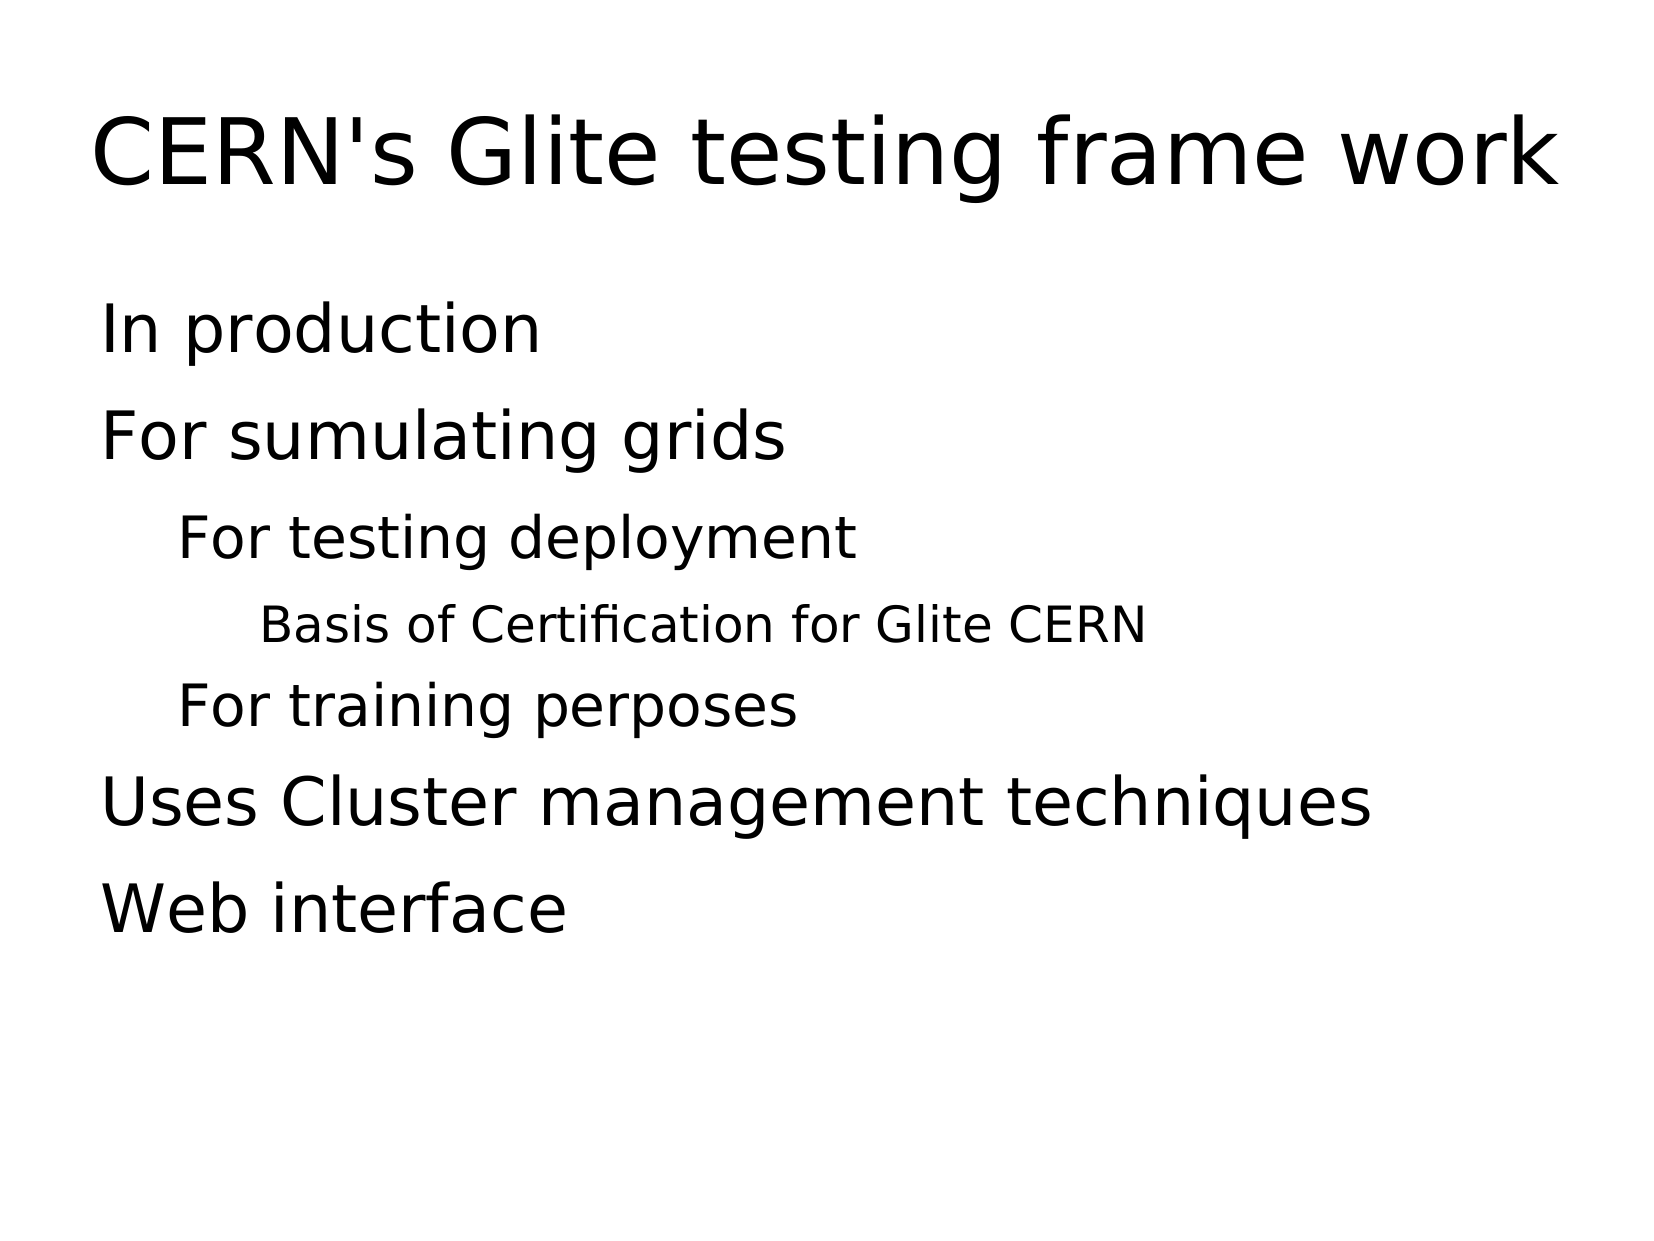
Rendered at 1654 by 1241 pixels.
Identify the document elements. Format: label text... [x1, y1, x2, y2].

title CERN's Glite testing frame work [82, 56, 1571, 250]
list In production For sumulating grids For testing deployment Basis of Certification for Glite CERN For training perposes Uses Cluster management techniques Web interface [82, 290, 1571, 1094]
